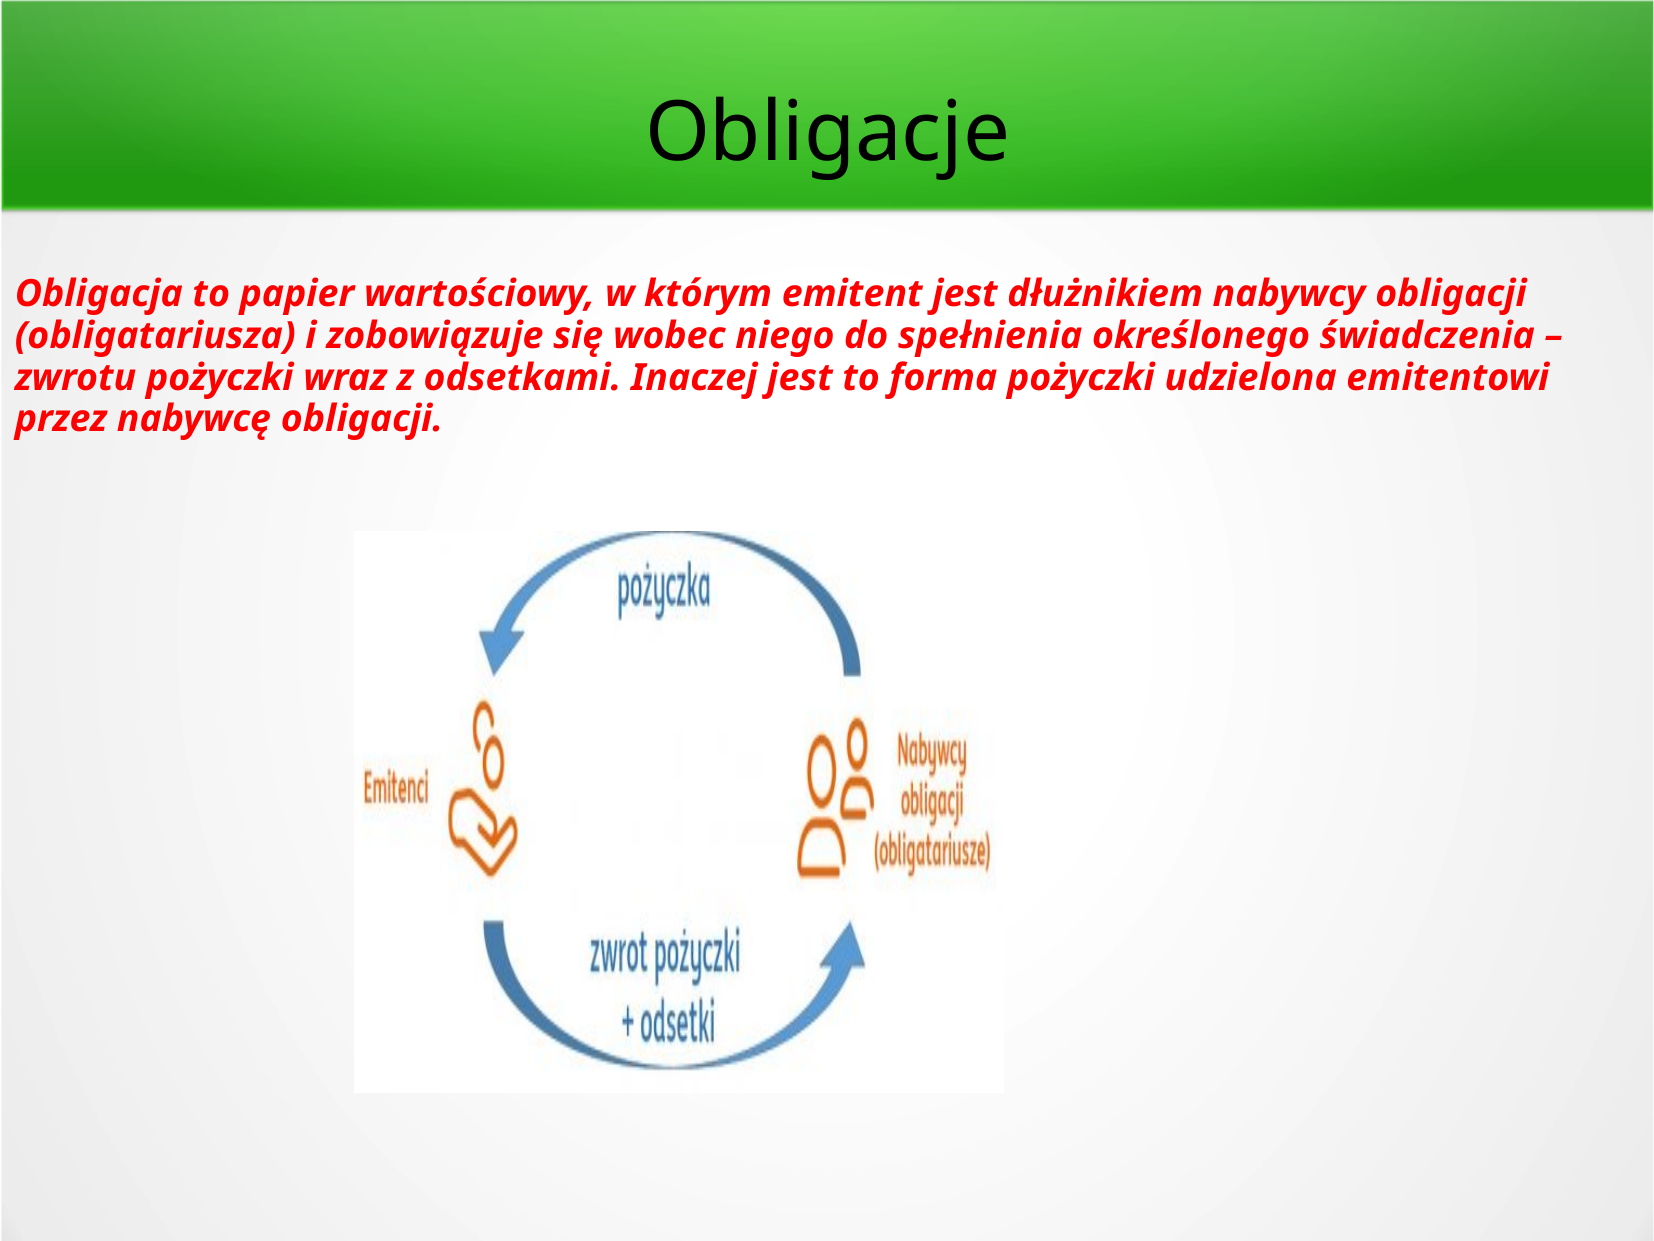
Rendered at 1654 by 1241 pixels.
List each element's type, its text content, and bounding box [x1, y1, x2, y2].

title Obligacje [82, 47, 1571, 189]
picture [354, 531, 1004, 1093]
text_box Obligacja to papier wartościowy, w którym emitent jest dłużnikiem nabywcy obligacji (obligatariusza) i zobowiązuje się wobec niego do spełnienia określonego świadczenia – zwrotu pożyczki wraz z odsetkami. Inaczej jest to forma pożyczki udzielona emitentowi przez nabywcę obligacji. [0, 265, 1624, 448]
